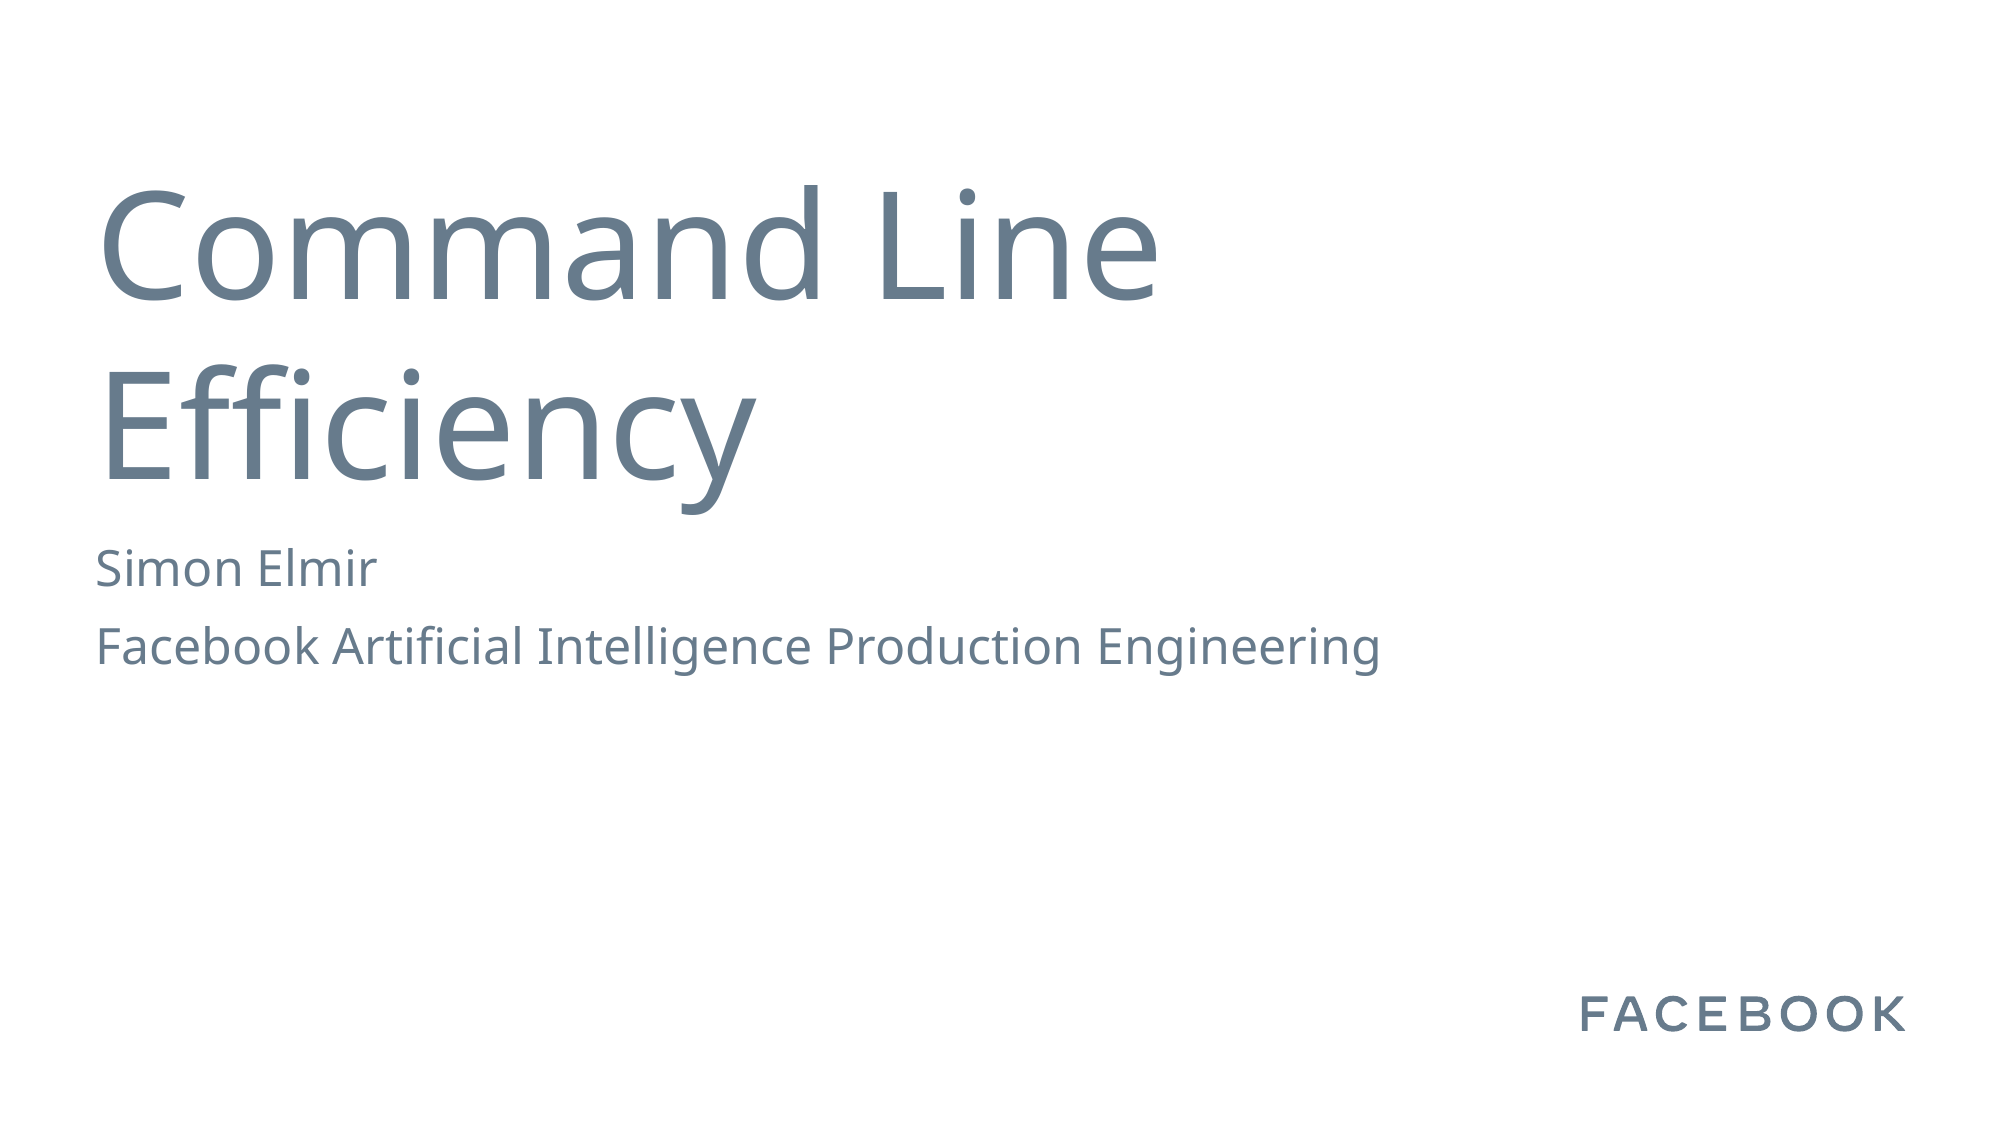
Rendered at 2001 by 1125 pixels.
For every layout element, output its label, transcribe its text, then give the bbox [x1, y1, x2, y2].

subtitle Simon Elmir Facebook Artificial Intelligence Production Engineering [95, 518, 1623, 790]
title Command Line Efficiency [95, 149, 1623, 488]
